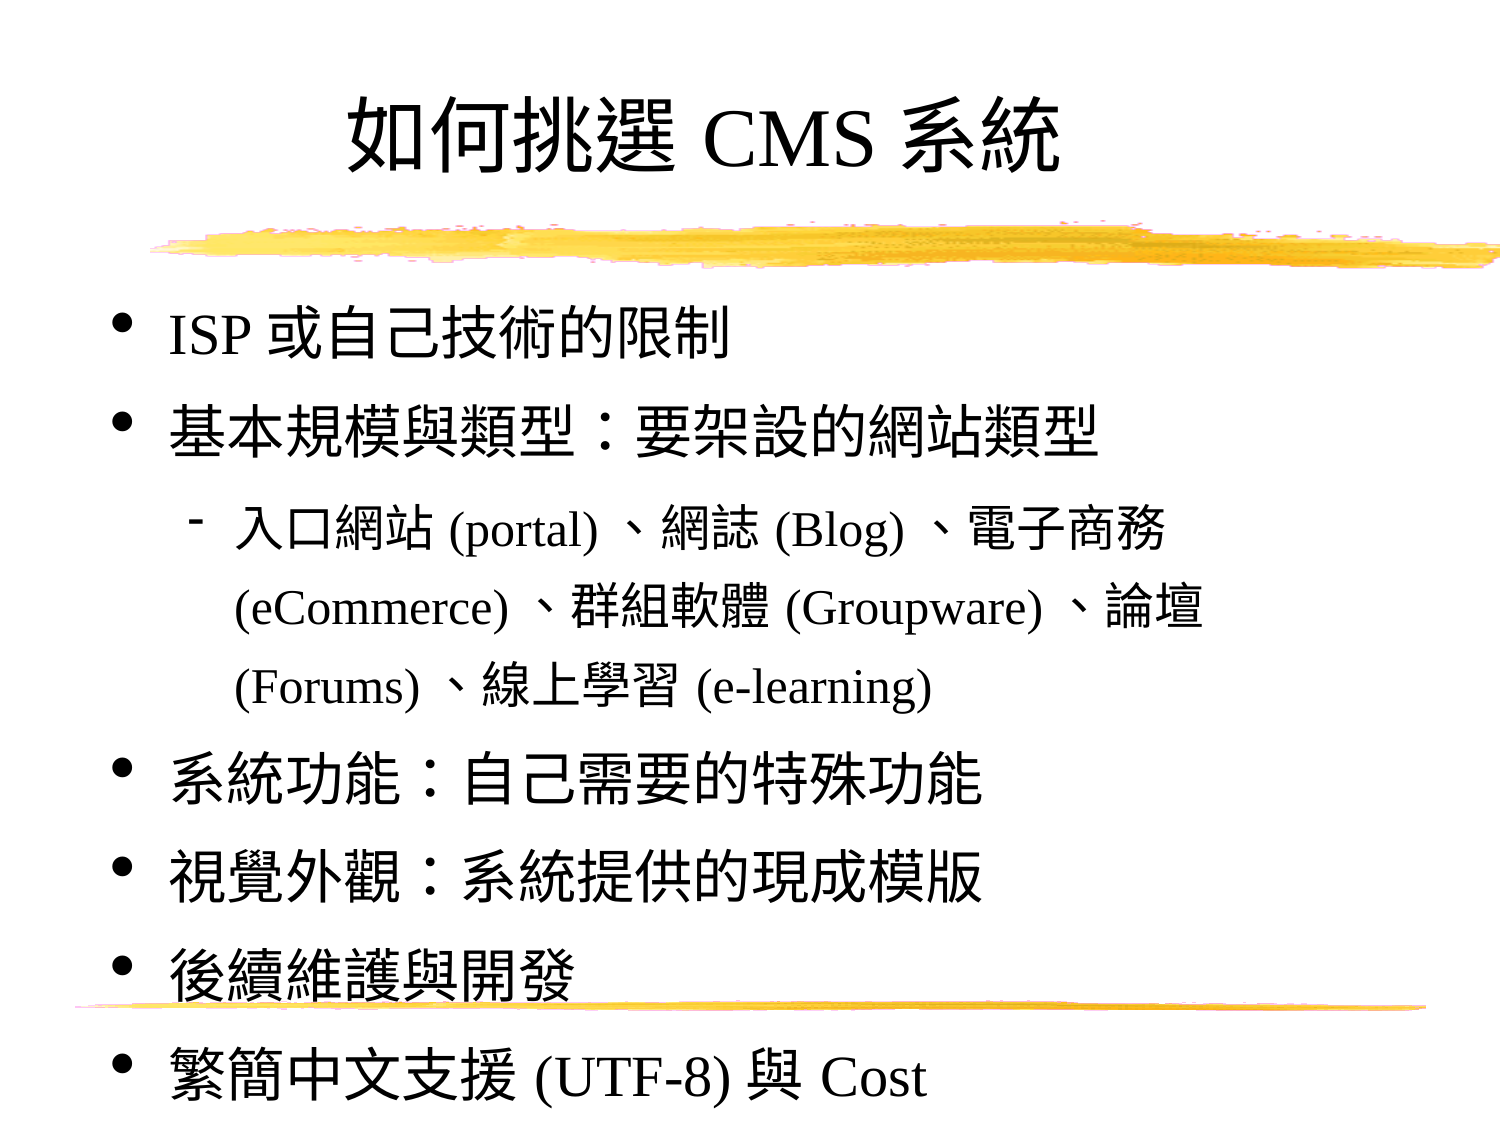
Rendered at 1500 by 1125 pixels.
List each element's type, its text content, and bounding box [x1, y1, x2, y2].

title 如何挑選CMS系統 [66, 30, 1342, 231]
list ISP或自己技術的限制 基本規模與類型：要架設的網站類型 入口網站(portal)、網誌(Blog)、電子商務(eCommerce)、群組軟體(Groupware)、論壇(Forums)、線上學習(e-learning) 系統功能：自己需要的特殊功能 視覺外觀：系統提供的現成模版 後續維護與開發 繁簡中文支援(UTF-8)與Cost [112, 287, 1388, 986]
picture [75, 999, 1426, 1013]
picture [150, 215, 1500, 279]
